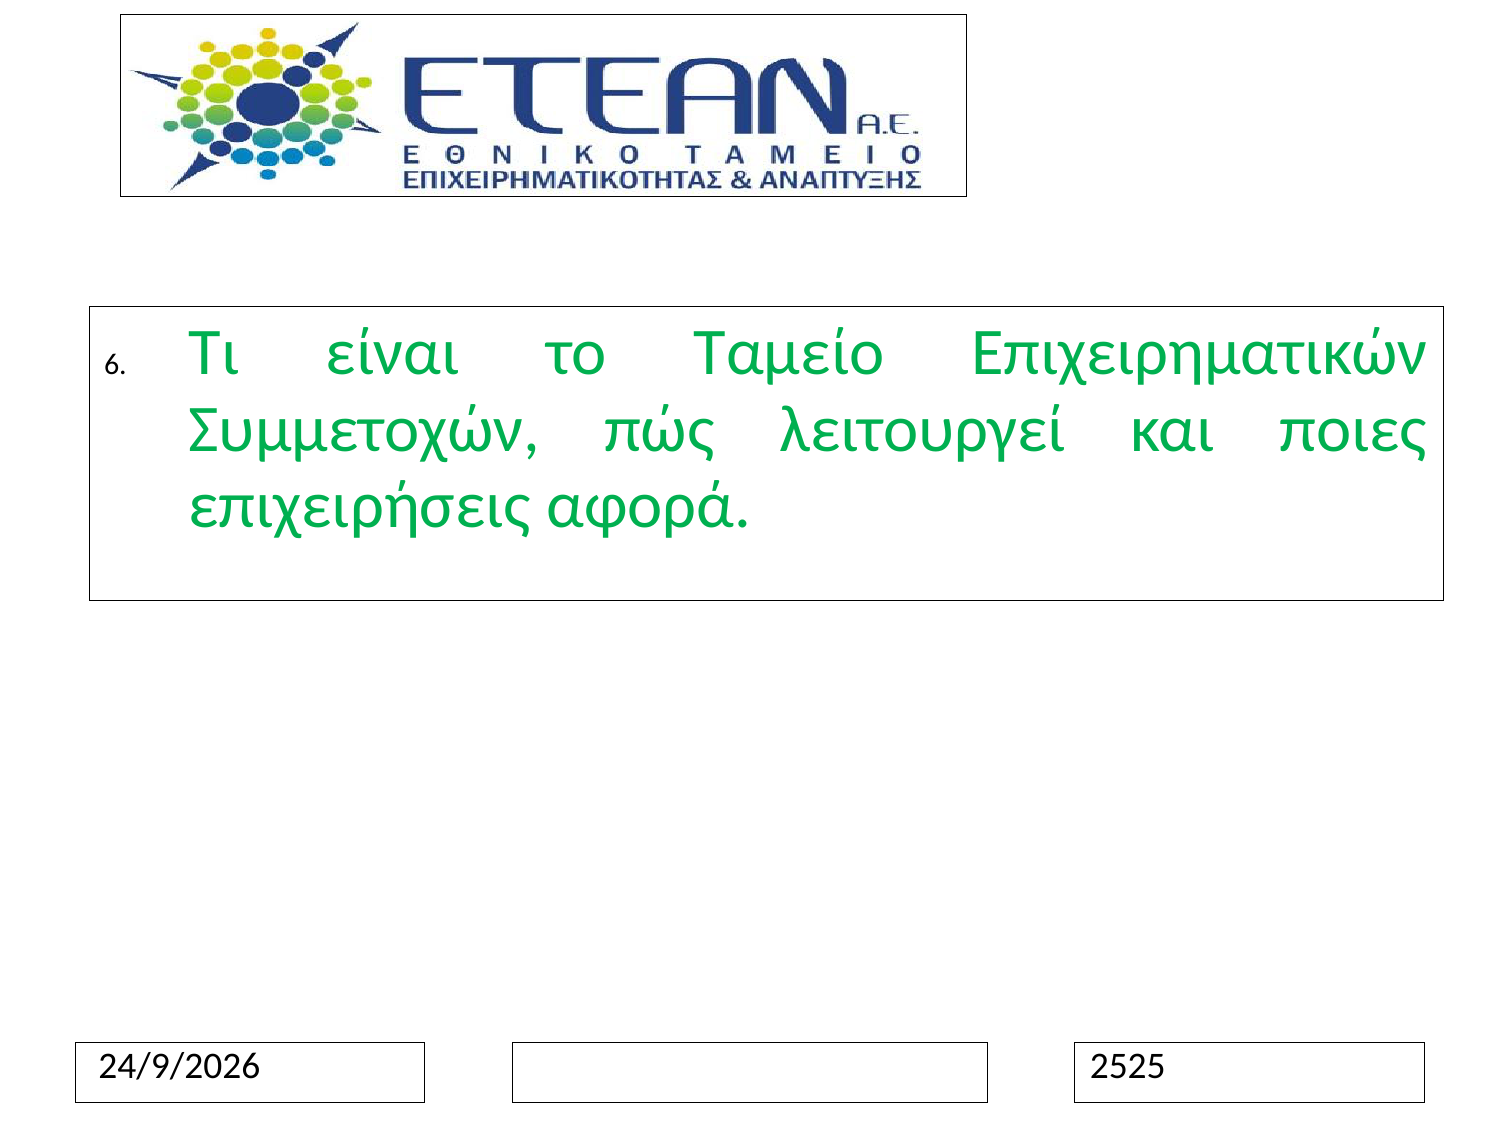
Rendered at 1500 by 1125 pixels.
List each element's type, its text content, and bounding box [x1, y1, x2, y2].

slide_number 11 [1074, 1042, 1425, 1103]
picture [121, 15, 966, 196]
text_box Τι είναι το Ταμείο Επιχειρηματικών Συμμετοχών, πώς λειτουργεί και ποιες επιχειρήσεις αφορά. [89, 306, 1444, 601]
